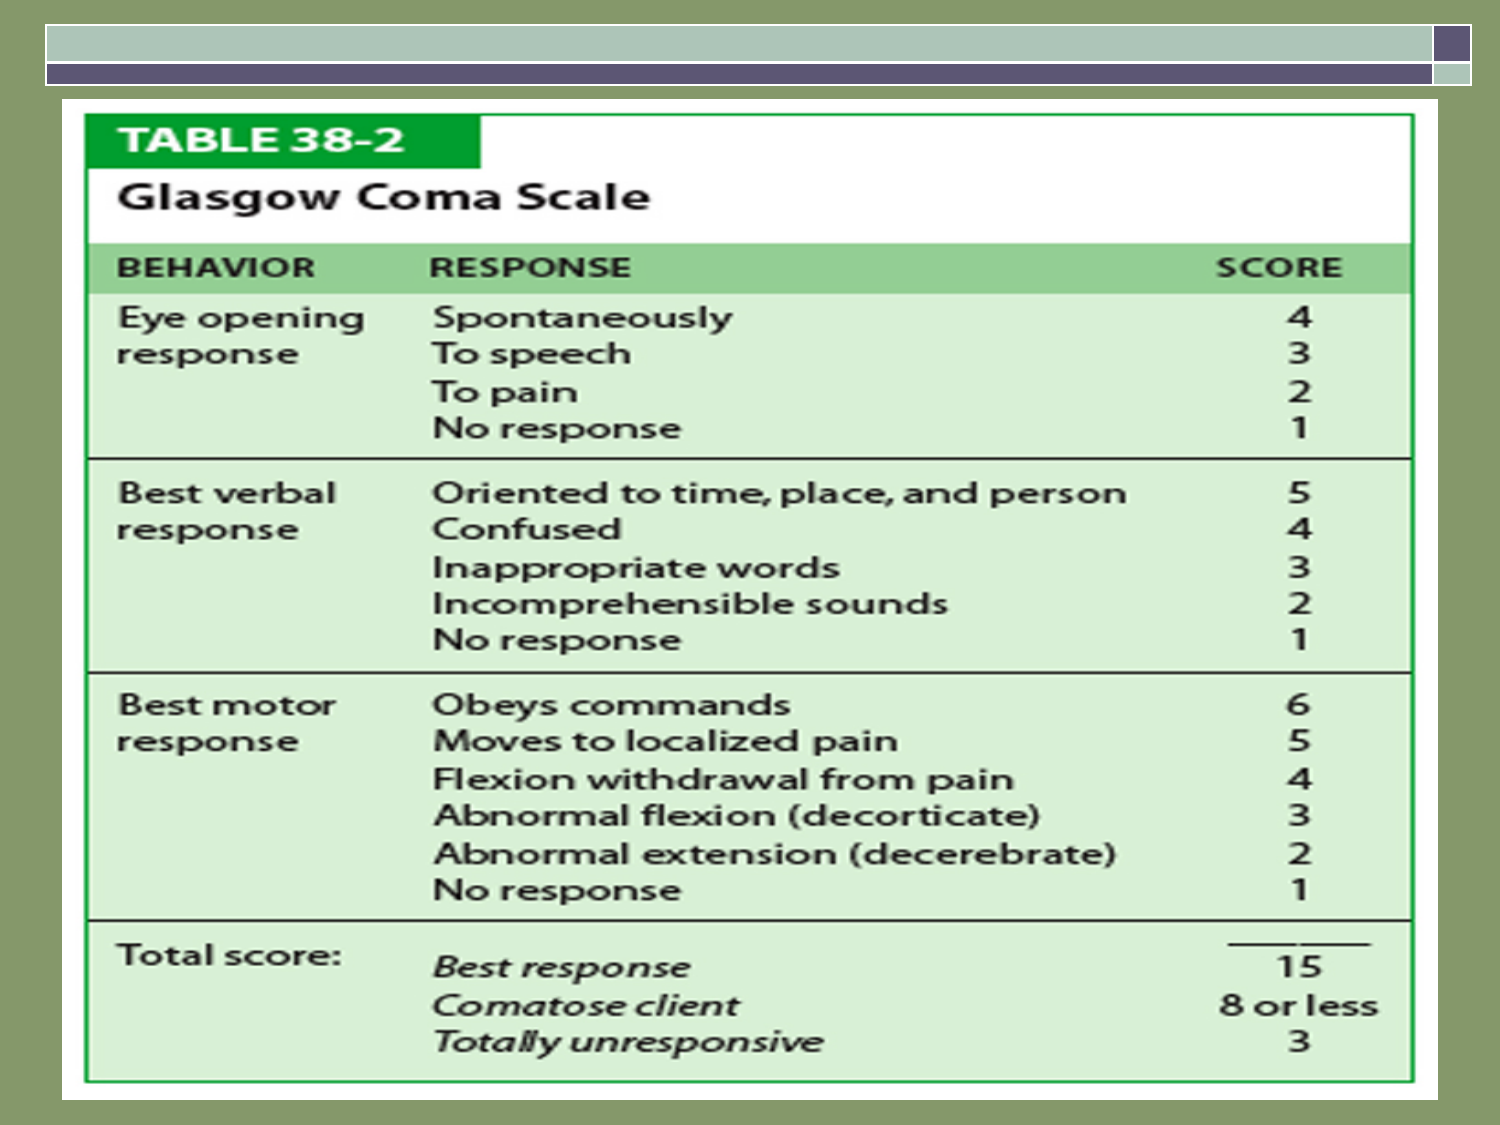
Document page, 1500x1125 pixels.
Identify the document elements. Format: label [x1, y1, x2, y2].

text_box [62, 99, 1438, 1101]
